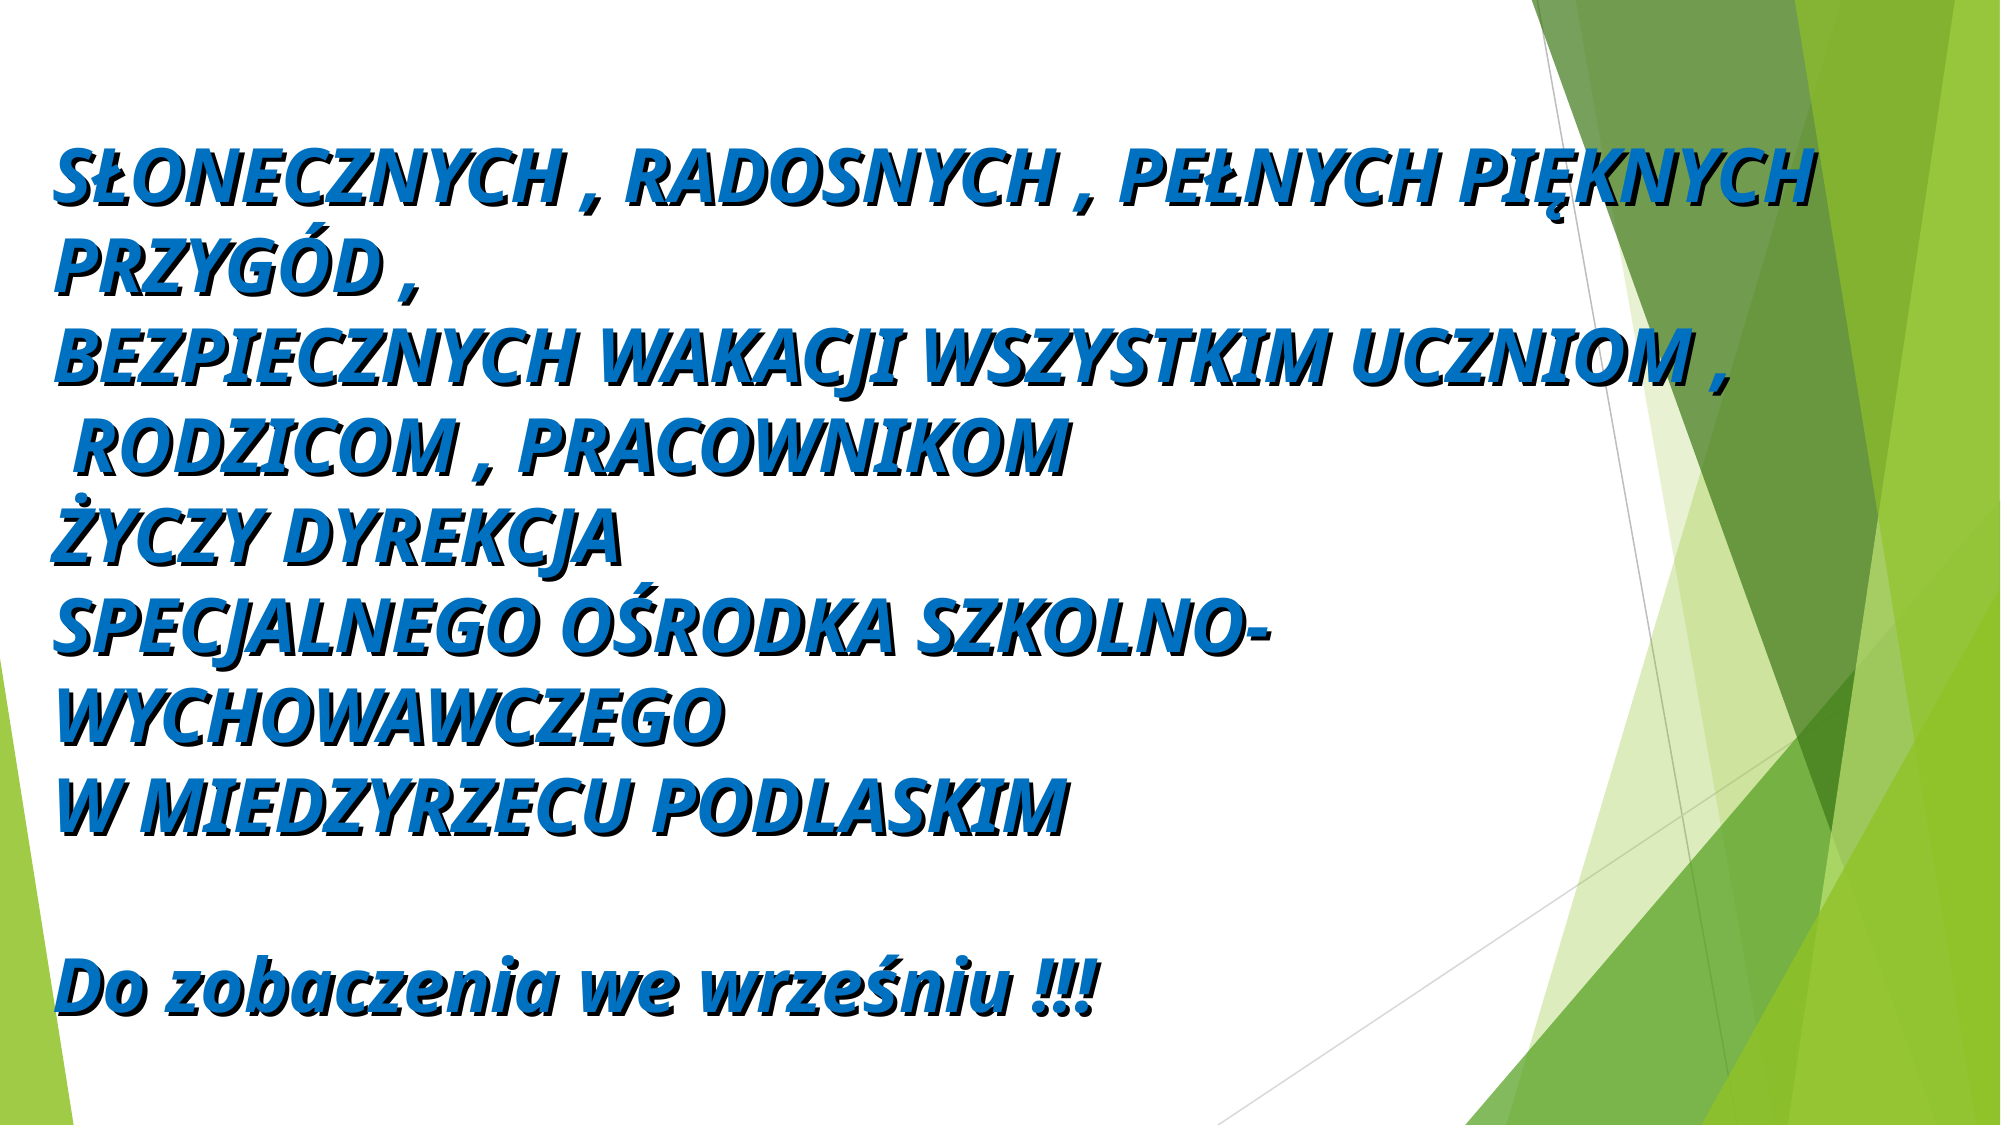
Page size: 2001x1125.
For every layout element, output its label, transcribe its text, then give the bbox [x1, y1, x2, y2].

text_box SŁONECZNYCH , RADOSNYCH , PEŁNYCH PIĘKNYCH PRZYGÓD , BEZPIECZNYCH WAKACJI WSZYSTKIM UCZNIOM , RODZICOM , PRACOWNIKOM ŻYCZY DYREKCJA SPECJALNEGO OŚRODKA SZKOLNO- WYCHOWAWCZEGO W MIEDZYRZECU PODLASKIM Do zobaczenia we wrześniu !!! [37, 120, 1887, 1125]
